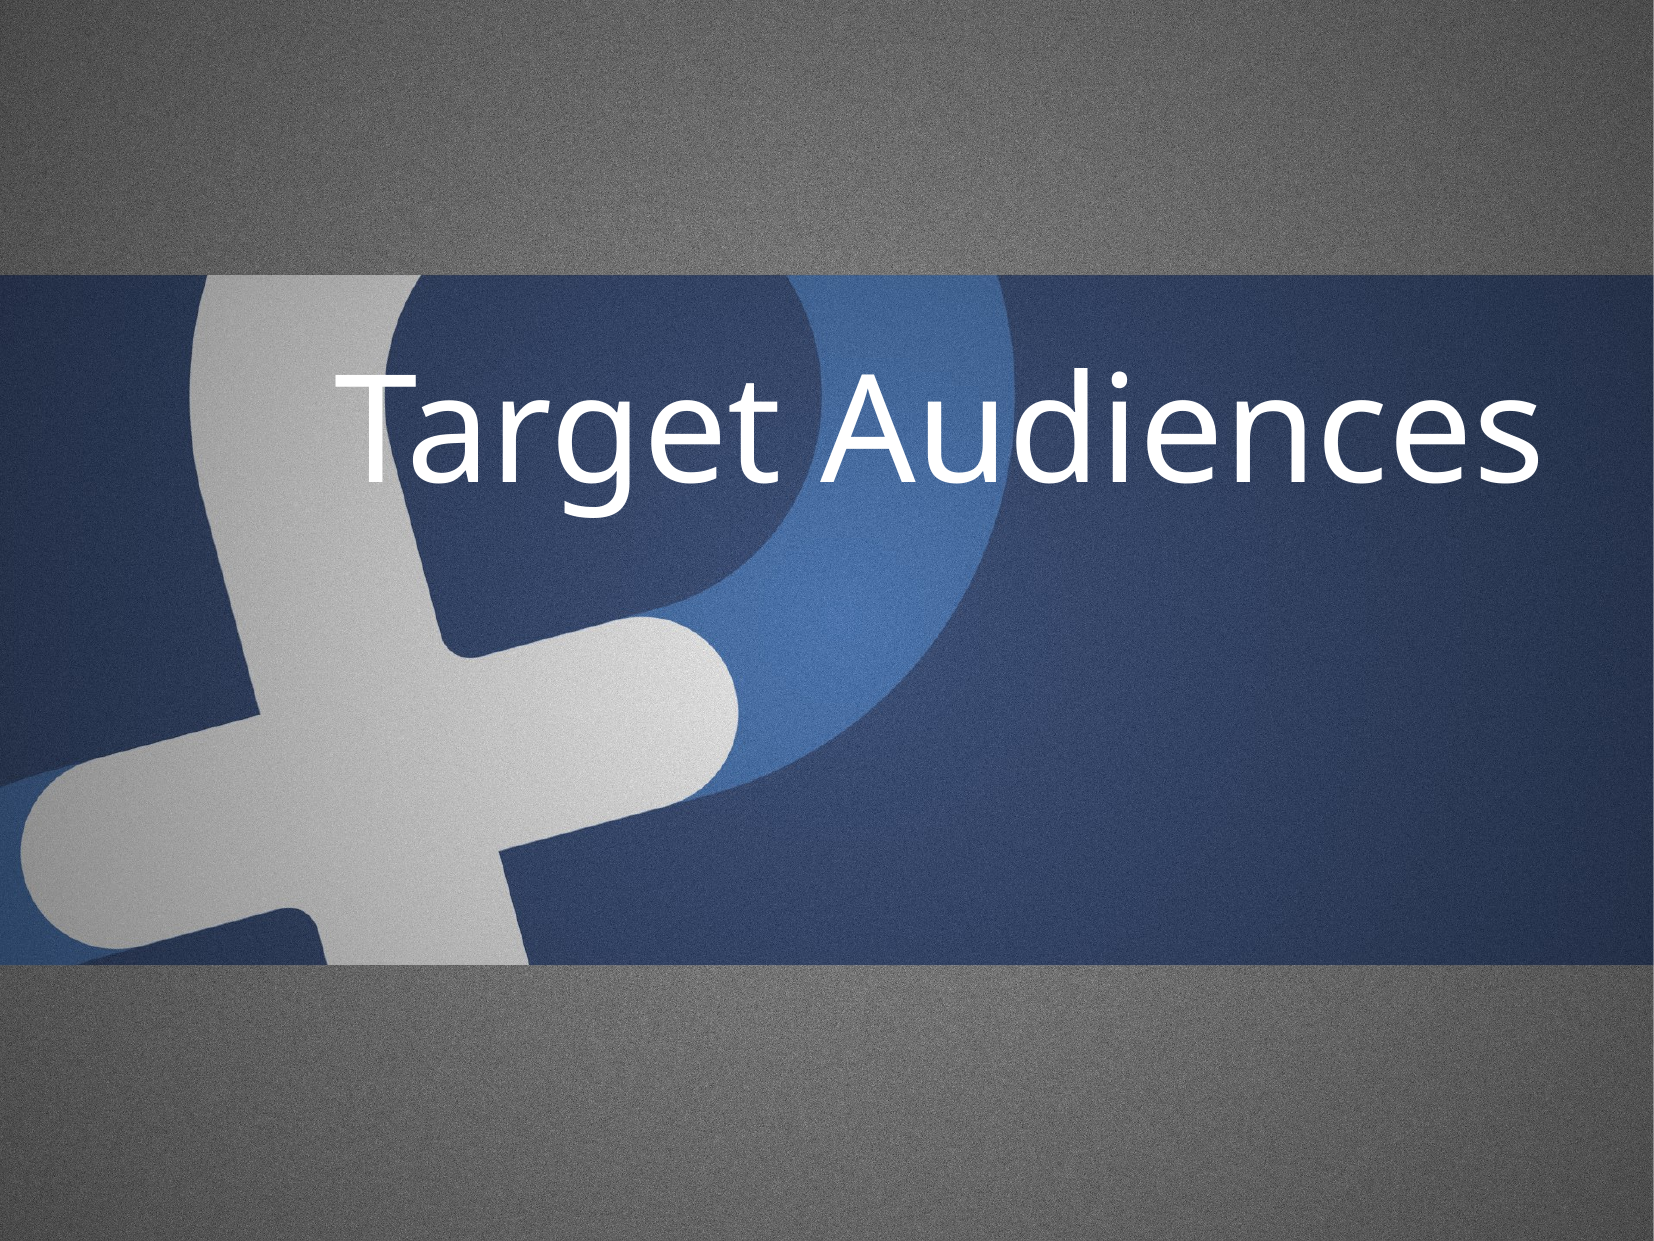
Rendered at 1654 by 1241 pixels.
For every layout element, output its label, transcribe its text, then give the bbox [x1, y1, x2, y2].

text_box Target Audiences [247, 315, 1561, 654]
picture [0, 0, 1654, 1241]
